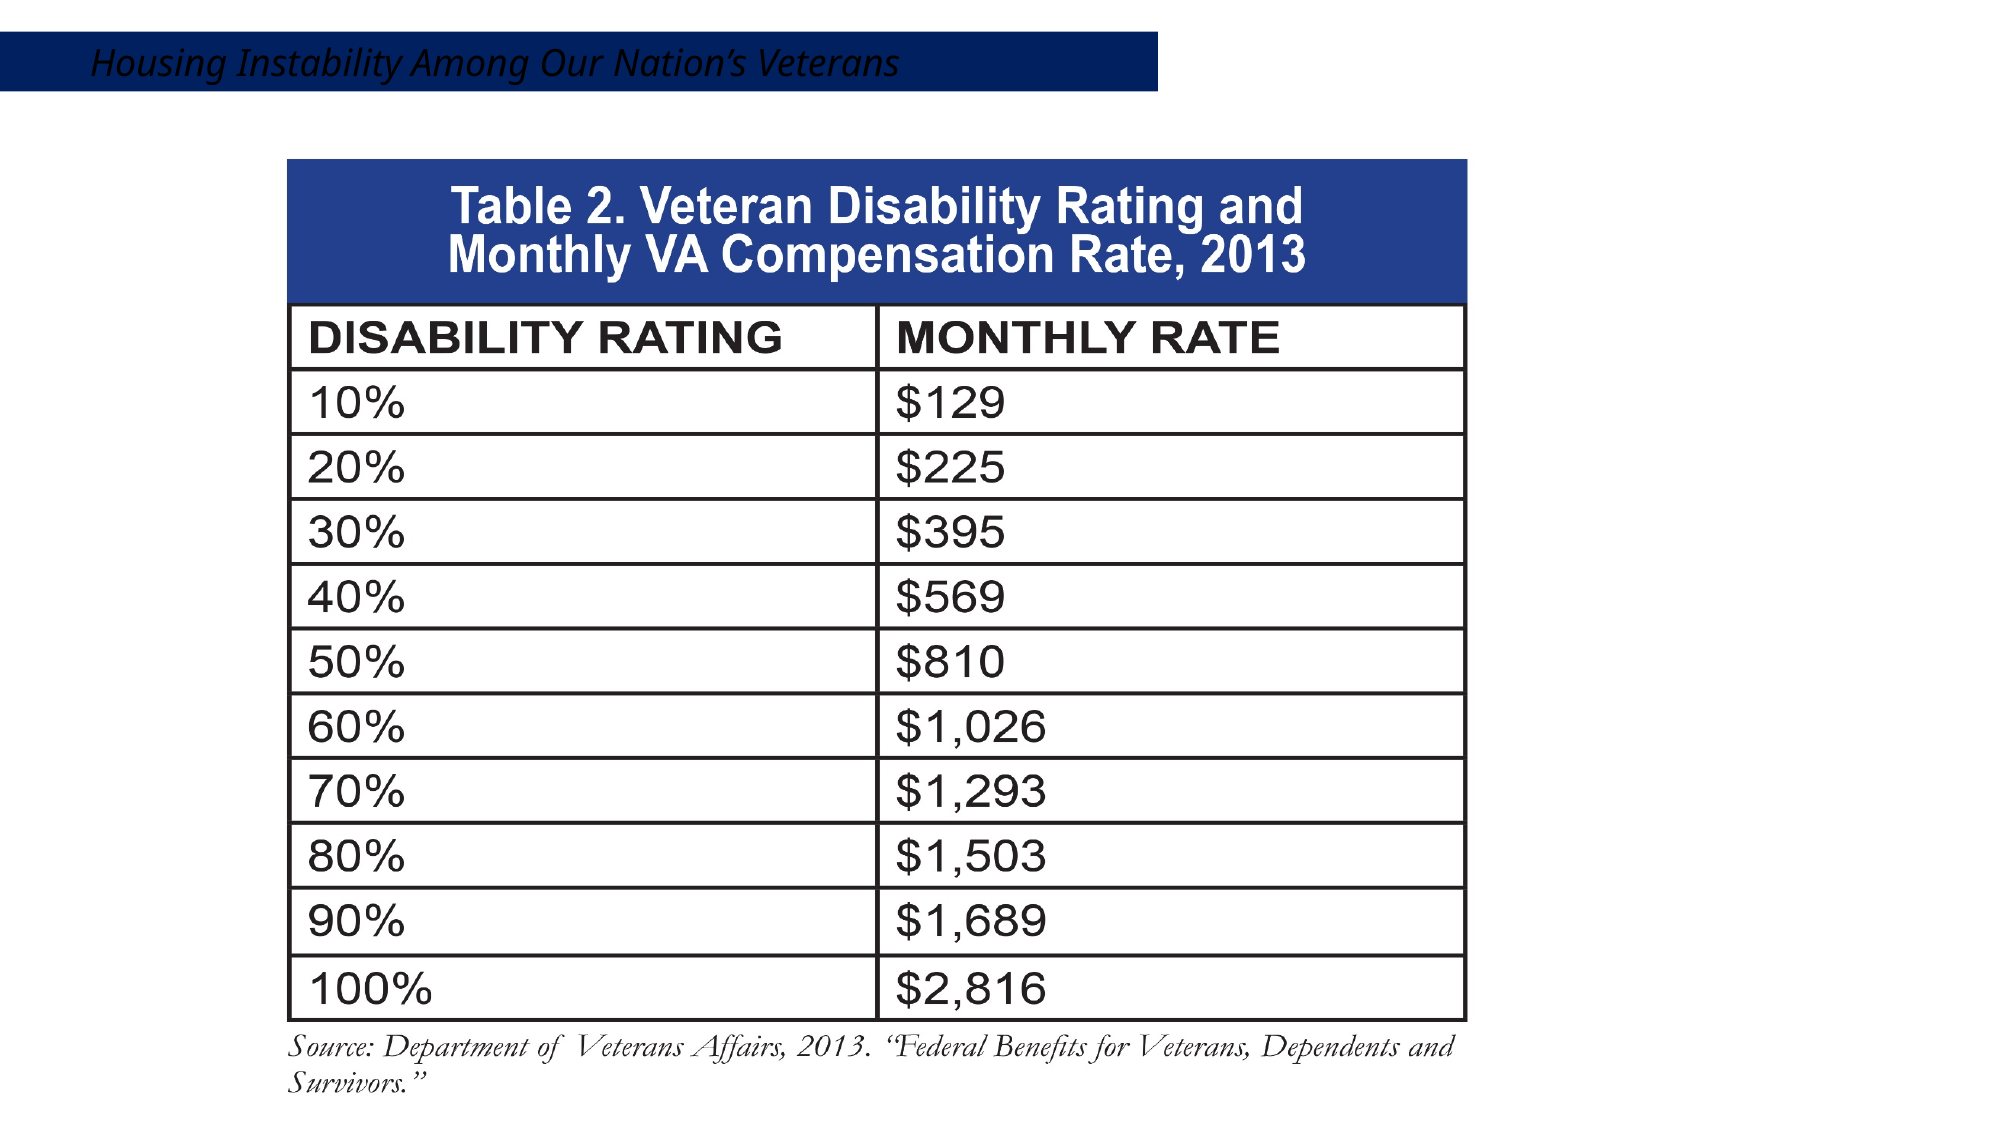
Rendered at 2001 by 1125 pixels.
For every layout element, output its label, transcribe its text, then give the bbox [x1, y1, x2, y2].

picture [254, 124, 1519, 1125]
text_box Housing Instability Among Our Nation’s Veterans [0, 31, 1158, 92]
